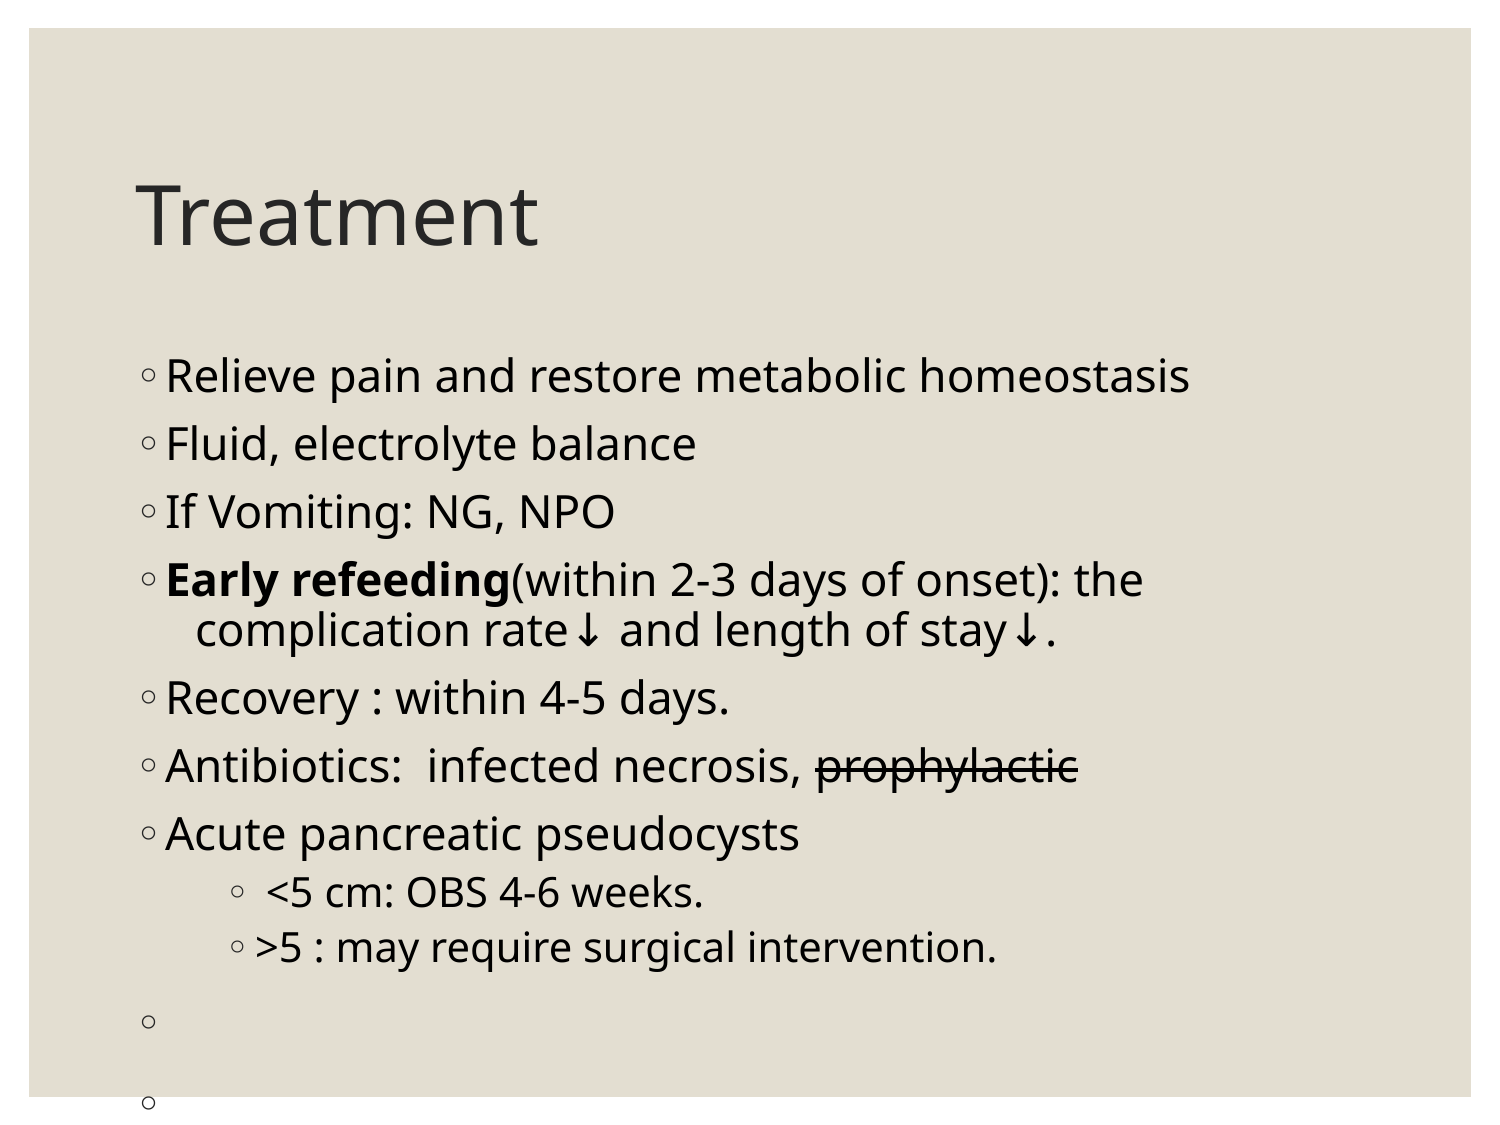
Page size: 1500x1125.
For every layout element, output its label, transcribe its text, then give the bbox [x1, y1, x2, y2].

title Treatment [120, 105, 1380, 331]
list Relieve pain and restore metabolic homeostasis Fluid, electrolyte balance If Vomiting: NG, NPO Early refeeding(within 2-3 days of onset): the complication rate↓ and length of stay↓. Recovery : within 4-5 days. Antibiotics: infected necrosis, prophylactic Acute pancreatic pseudocysts <5 cm: OBS 4-6 weeks. >5 : may require surgical intervention. [120, 345, 1381, 991]
